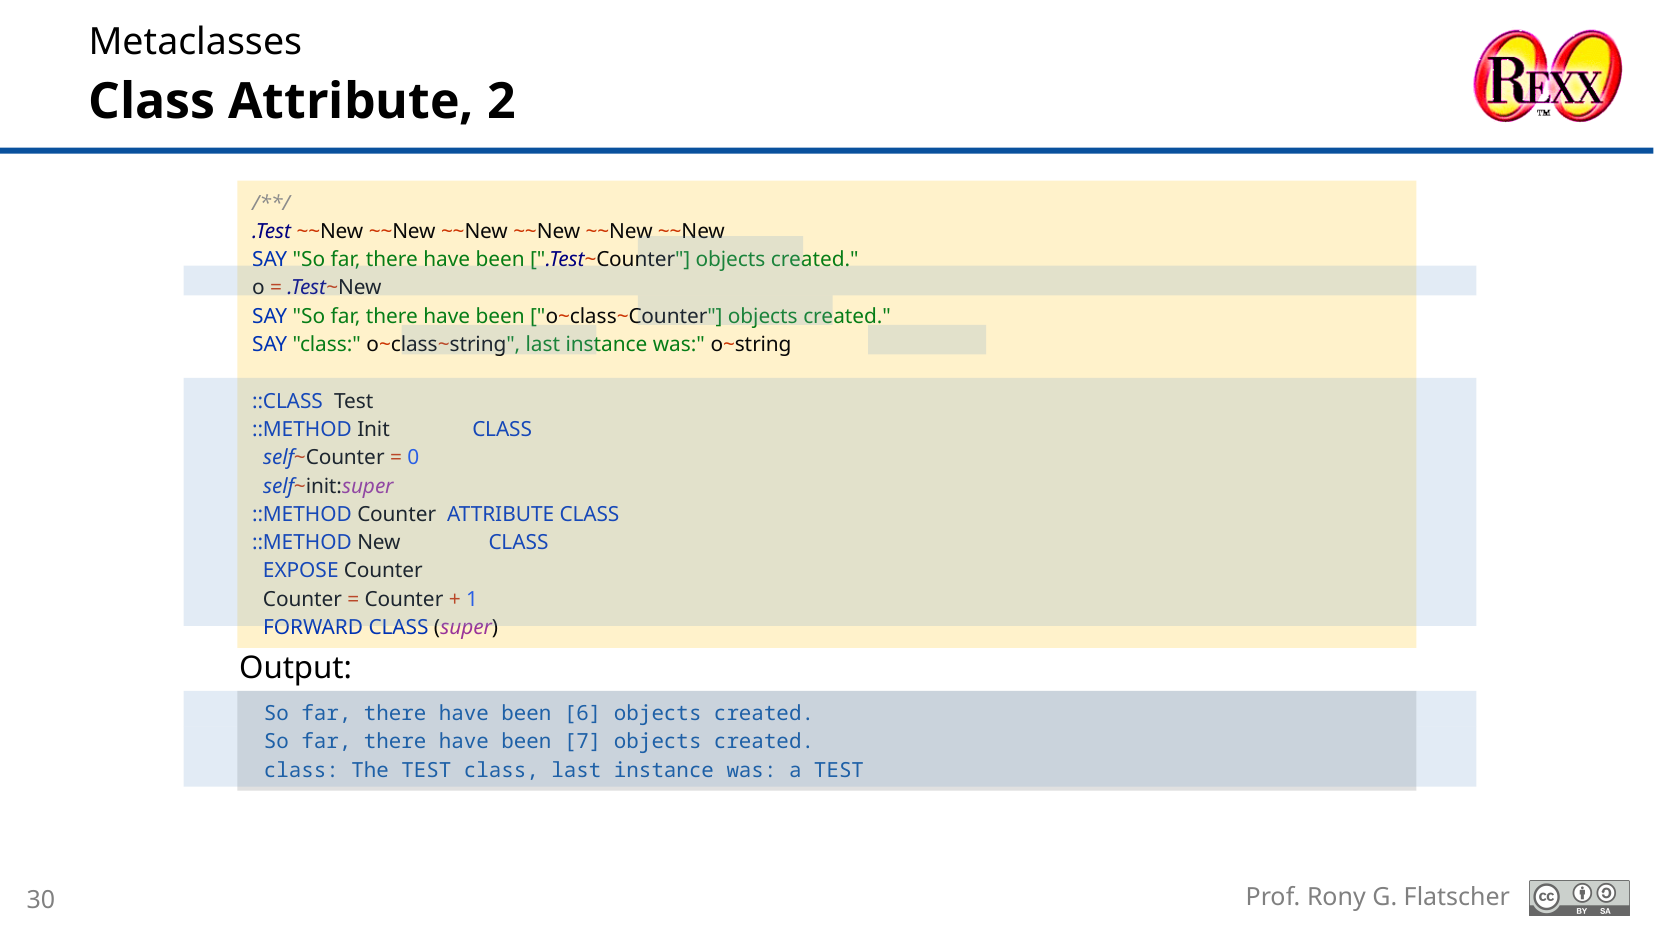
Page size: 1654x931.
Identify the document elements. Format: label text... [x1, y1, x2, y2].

text_box [183, 690, 1477, 787]
text_box /**/ .Test ~~New ~~New ~~New ~~New ~~New ~~New SAY "So far, there have been [".Test~Counter"] objects created." o = .Test~New SAY "So far, there have been ["o~class~Counter"] objects created." SAY "class:" o~class~string", last instance was:" o~string ::CLASS Test ::METHOD Init CLASS self~Counter = 0 self~init:super ::METHOD Counter ATTRIBUTE CLASS ::METHOD New CLASS EXPOSE Counter Counter = Counter + 1 FORWARD CLASS (super) [237, 296, 1417, 377]
title Metaclasses Class Attribute, 2 [29, 0, 1654, 148]
text_box [401, 324, 597, 355]
text_box /**/ .Test ~~New ~~New ~~New ~~New ~~New ~~New SAY "So far, there have been [".Test~Counter"] objects created." o = .Test~New SAY "So far, there have been ["o~class~Counter"] objects created." SAY "class:" o~class~string", last instance was:" o~string ::CLASS Test ::METHOD Init CLASS self~Counter = 0 self~init:super ::METHOD Counter ATTRIBUTE CLASS ::METHOD New CLASS EXPOSE Counter Counter = Counter + 1 FORWARD CLASS (super) [237, 180, 1417, 265]
text_box [183, 236, 1477, 325]
text_box [868, 324, 987, 355]
text_box [183, 377, 1477, 626]
text_box Output: [224, 637, 390, 690]
